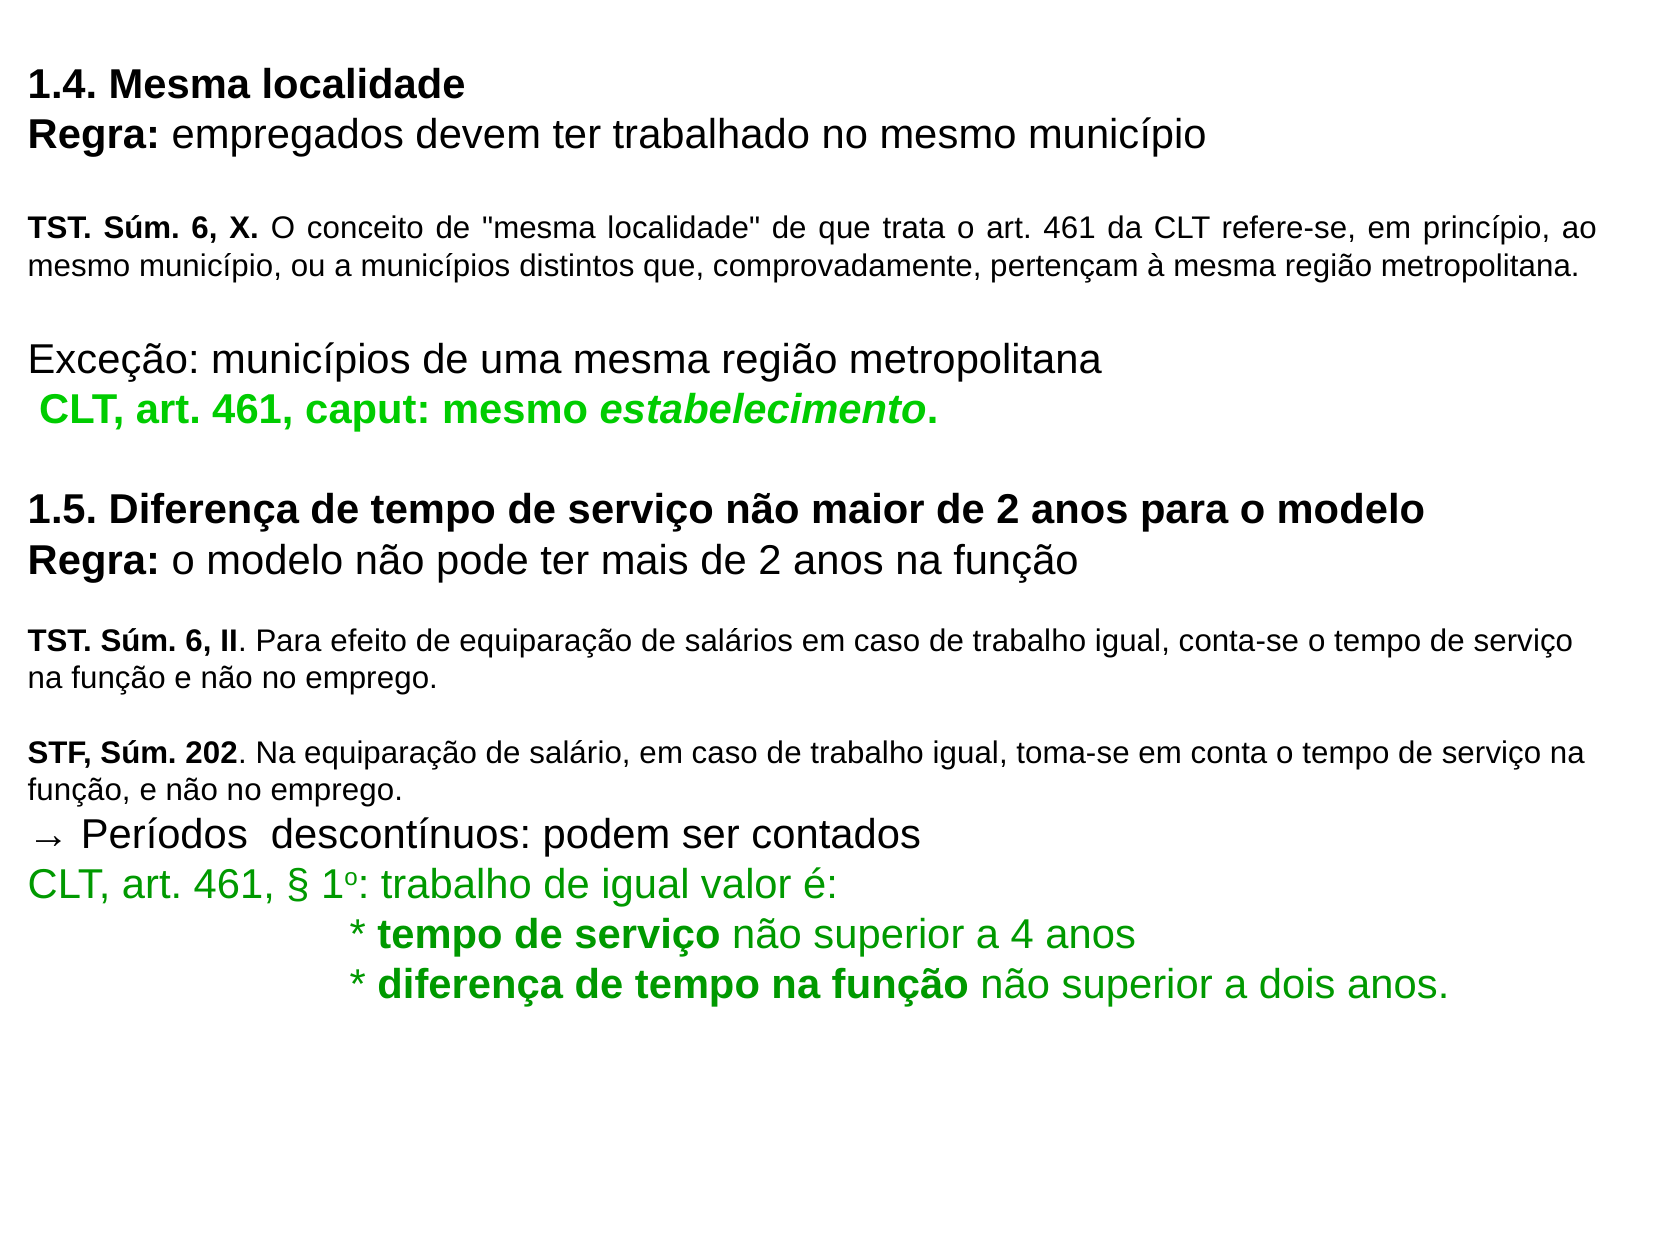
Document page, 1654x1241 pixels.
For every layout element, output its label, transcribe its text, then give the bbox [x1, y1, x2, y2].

text_box 1.4. Mesma localidade Regra: empregados devem ter trabalhado no mesmo município TST. Súm. 6, X. O conceito de "mesma localidade" de que trata o art. 461 da CLT refere-se, em princípio, ao mesmo município, ou a municípios distintos que, comprovadamente, pertençam à mesma região metropolitana. Exceção: municípios de uma mesma região metropolitana CLT, art. 461, caput: mesmo estabelecimento. 1.5. Diferença de tempo de serviço não maior de 2 anos para o modelo Regra: o modelo não pode ter mais de 2 anos na função TST. Súm. 6, II. Para efeito de equiparação de salários em caso de trabalho igual, conta-se o tempo de serviço na função e não no emprego. STF, Súm. 202. Na equiparação de salário, em caso de trabalho igual, toma-se em conta o tempo de serviço na função, e não no emprego. → Períodos descontínuos: podem ser contados CLT, art. 461, § 1o: trabalho de igual valor é: * tempo de serviço não superior a 4 anos * diferença de tempo na função não superior a dois anos. [12, 0, 1615, 1159]
